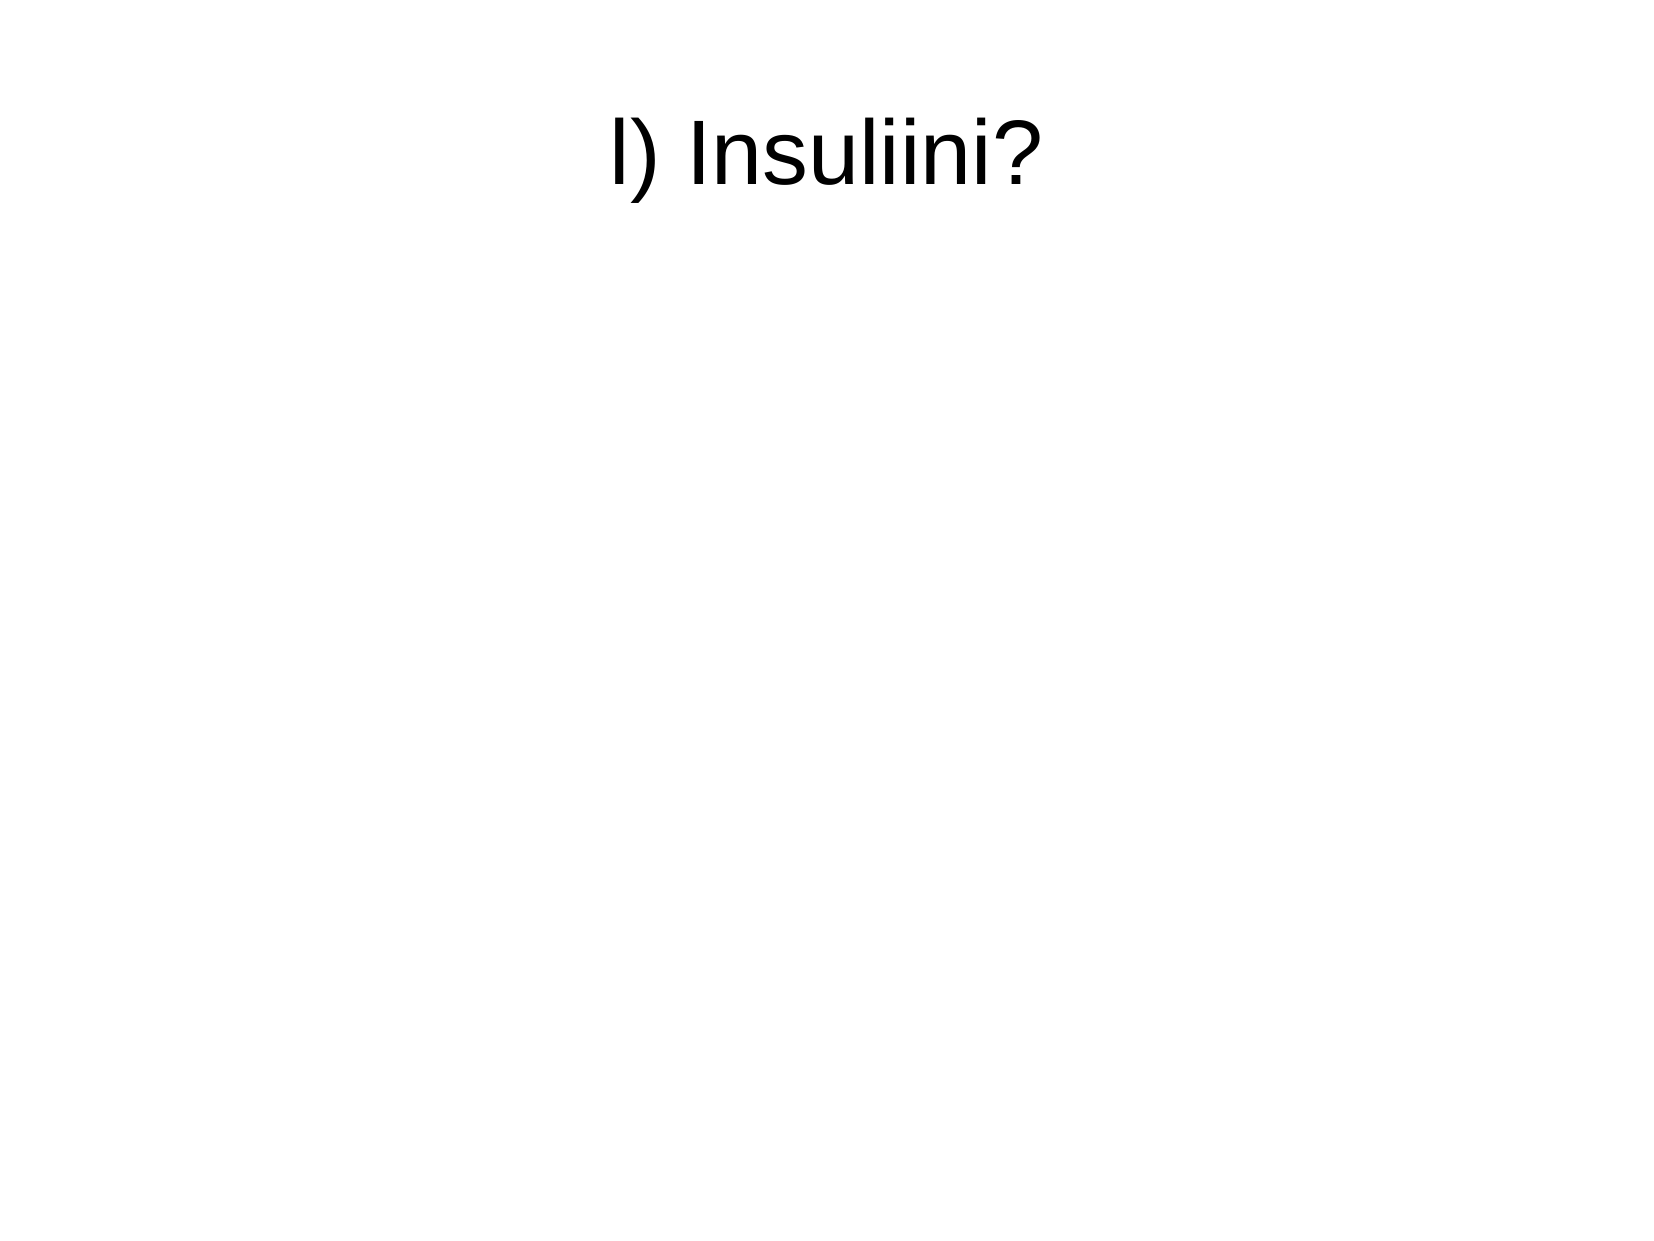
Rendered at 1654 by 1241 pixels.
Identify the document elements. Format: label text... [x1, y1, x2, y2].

title l) Insuliini? [82, 49, 1571, 257]
